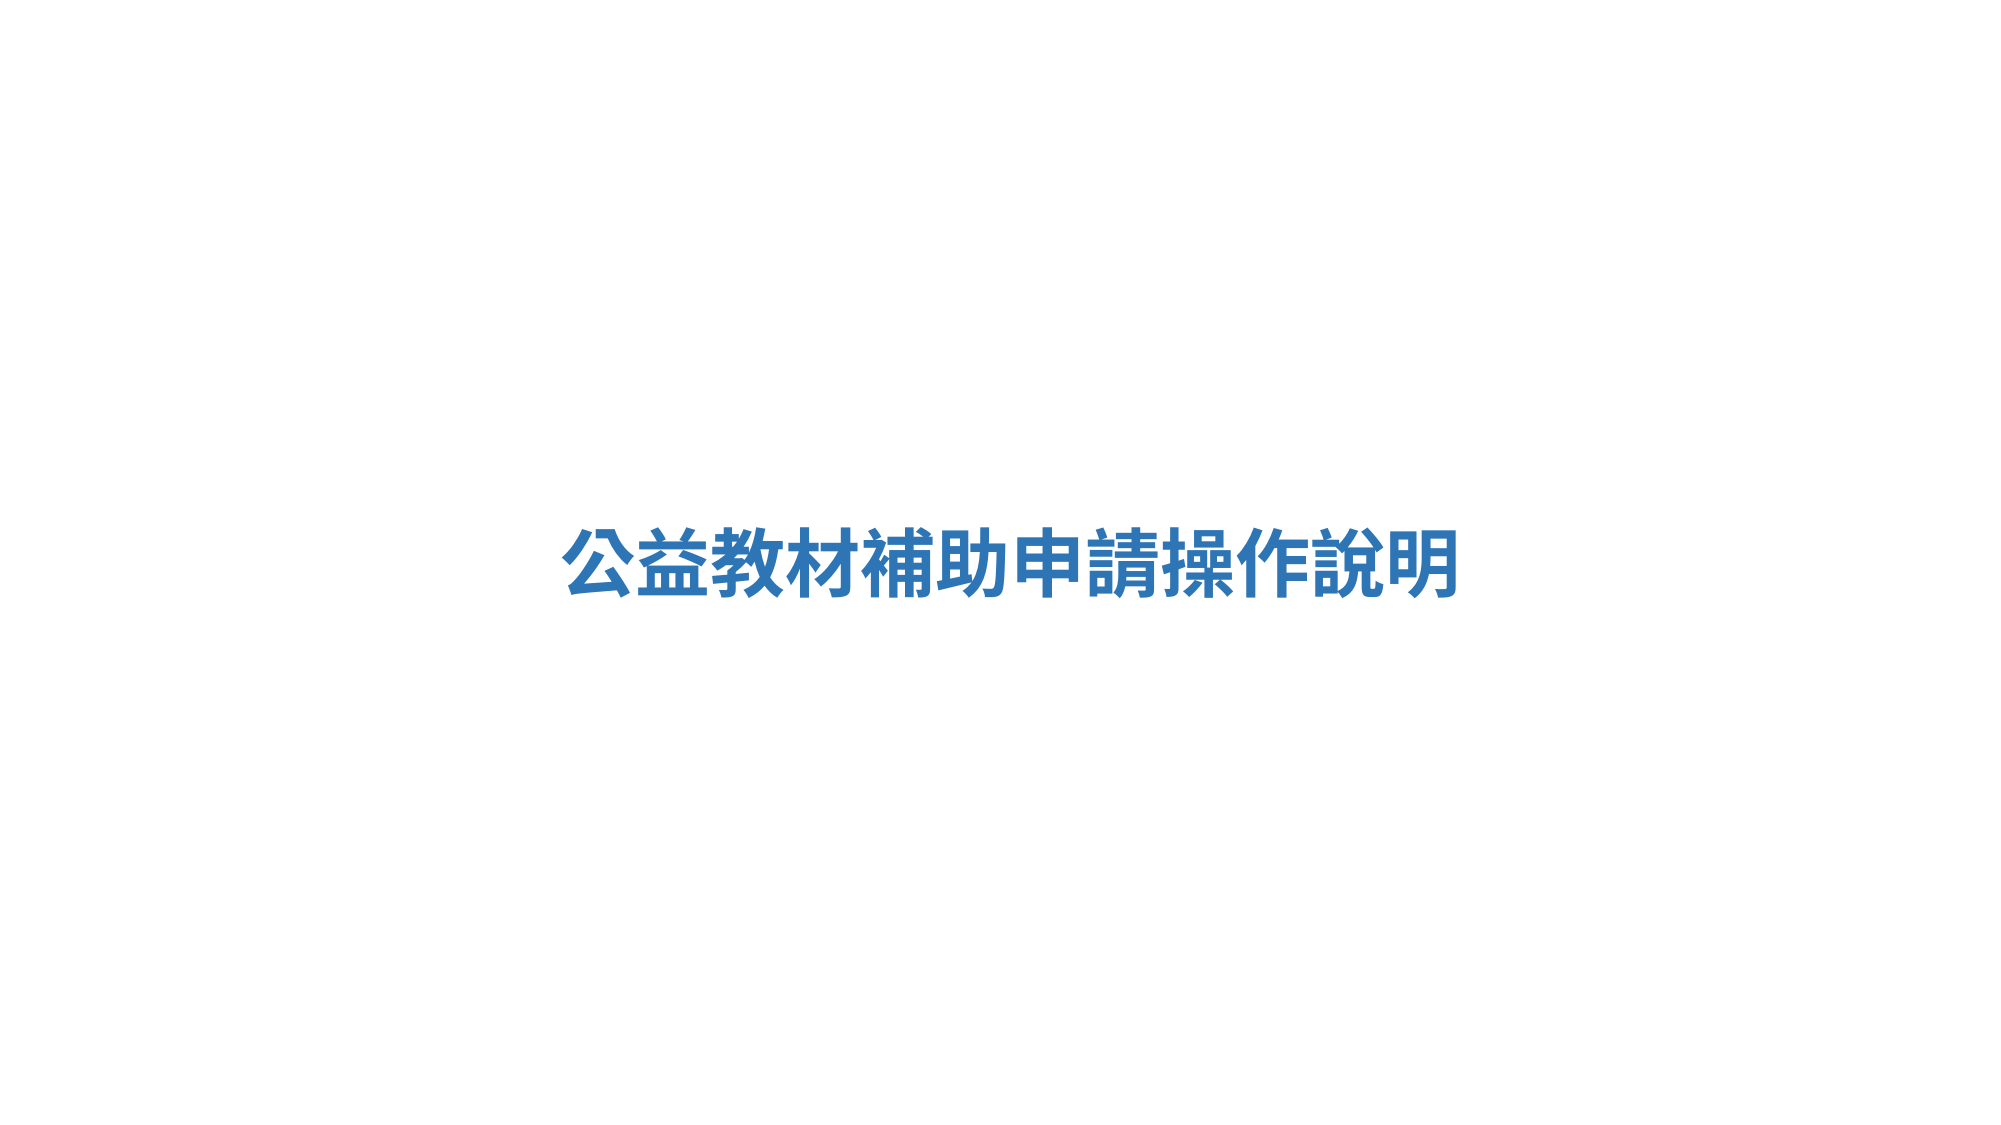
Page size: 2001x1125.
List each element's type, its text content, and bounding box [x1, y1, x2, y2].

text_box 公益教材補助申請操作說明 [545, 509, 1679, 616]
